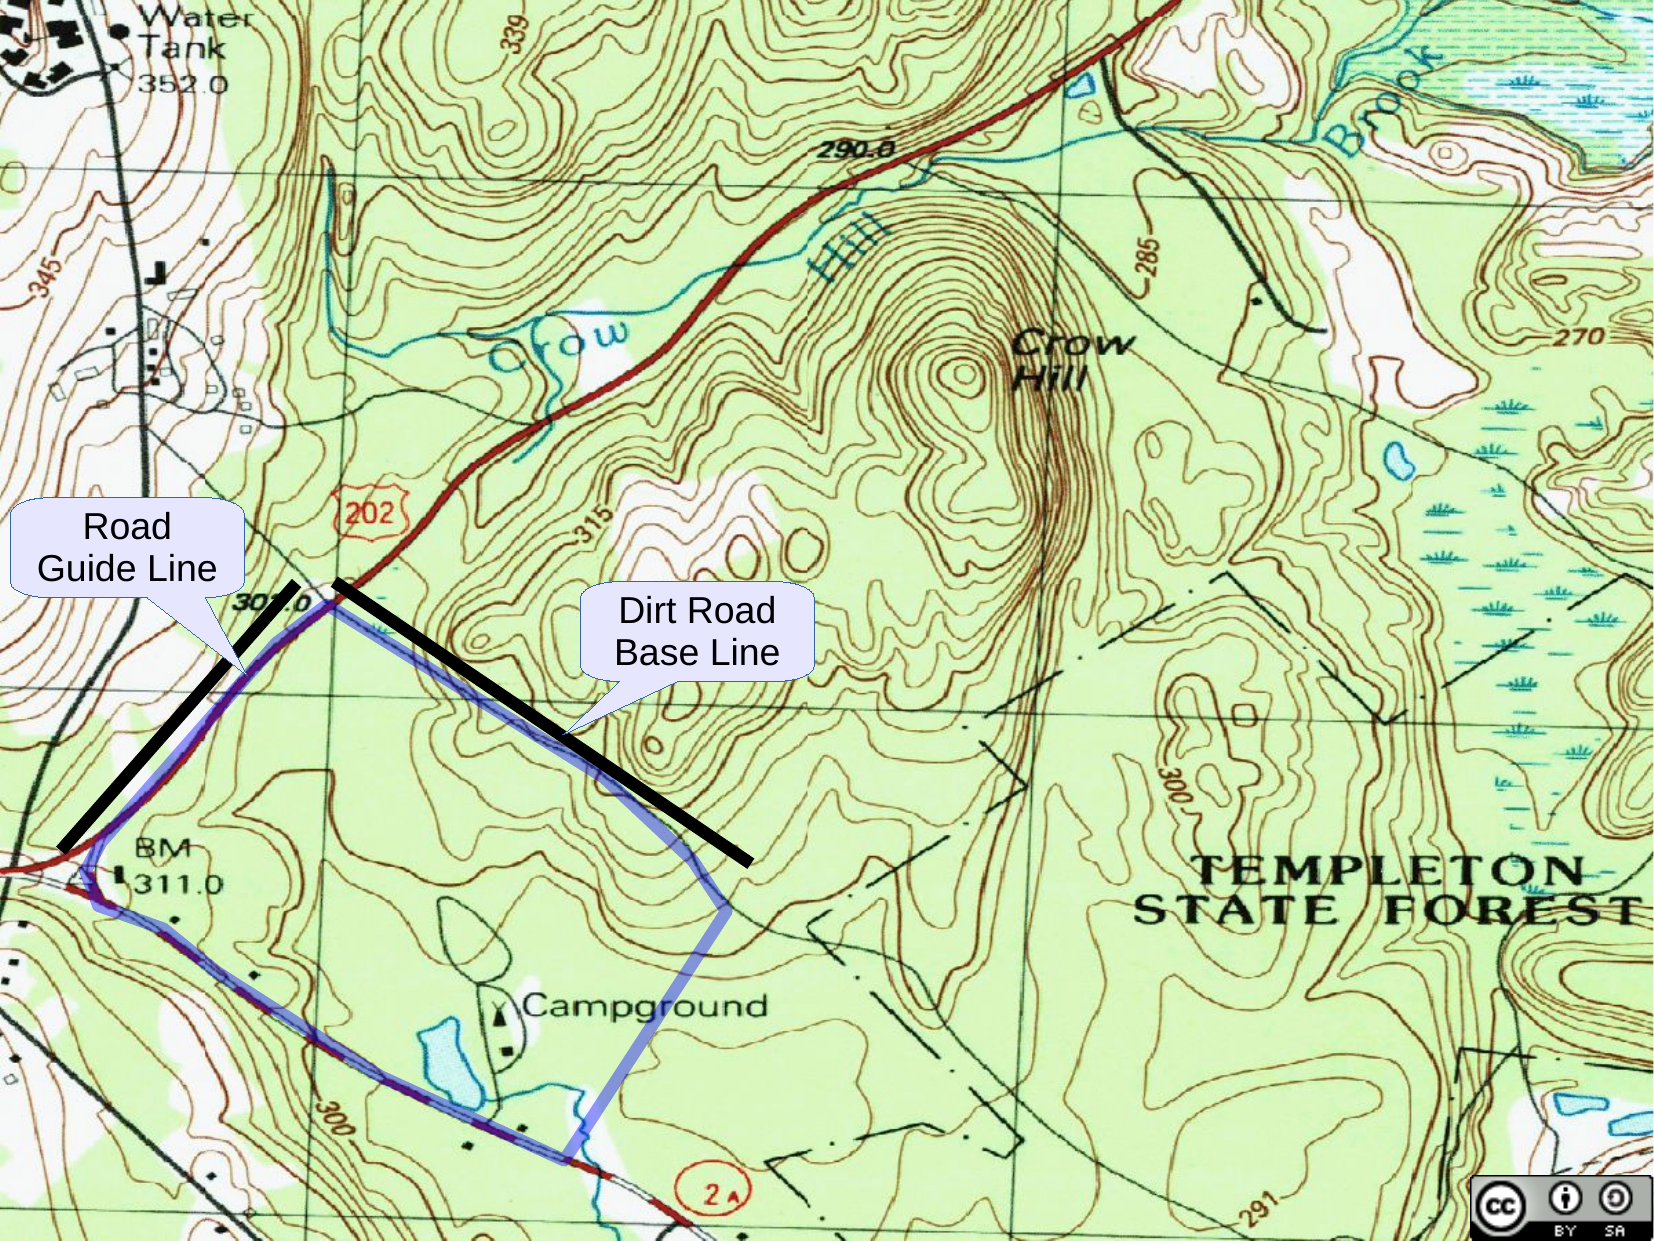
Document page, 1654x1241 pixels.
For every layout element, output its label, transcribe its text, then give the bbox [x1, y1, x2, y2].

text_box Dirt Road Base Line [562, 581, 815, 735]
text_box Road Guide Line [10, 497, 248, 676]
picture [0, 0, 1654, 1241]
